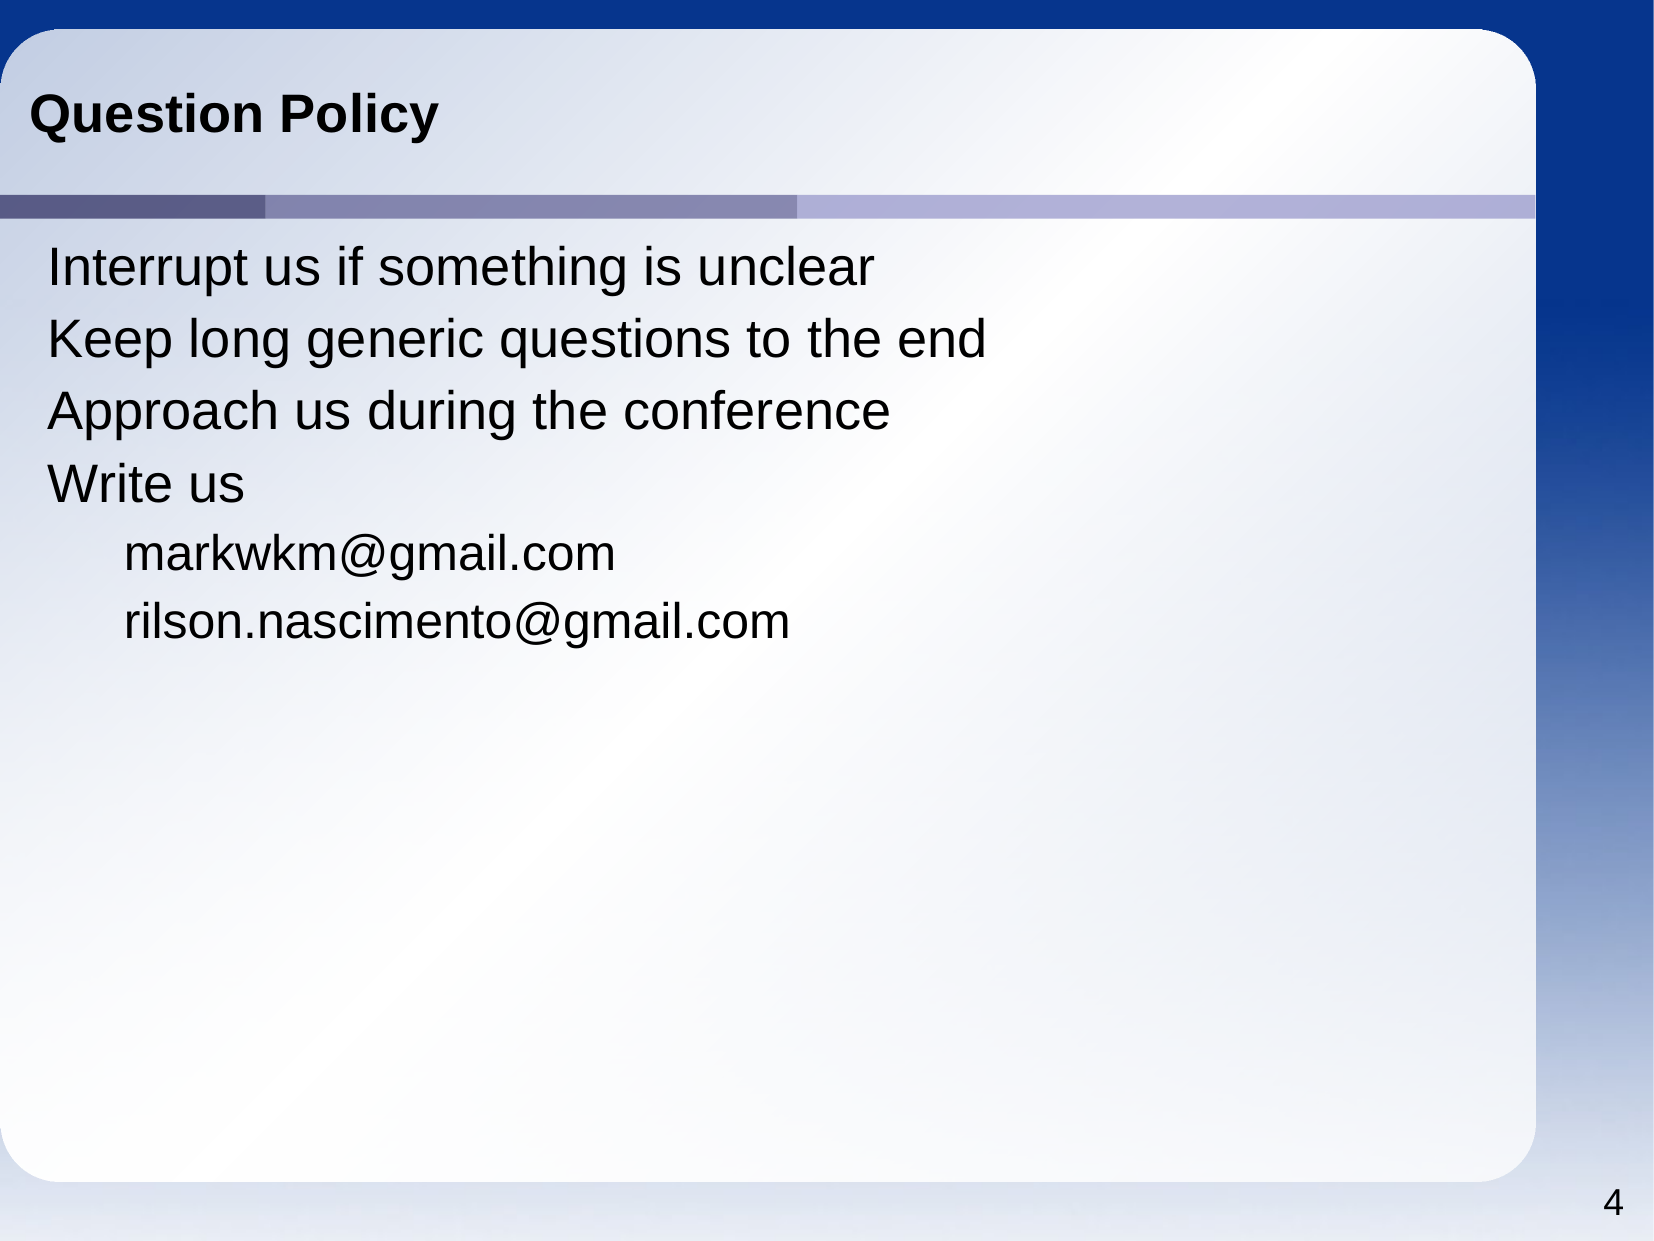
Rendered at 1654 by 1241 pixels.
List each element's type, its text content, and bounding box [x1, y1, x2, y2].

list Interrupt us if something is unclear Keep long generic questions to the end Approach us during the conference Write us markwkm@gmail.com rilson.nascimento@gmail.com [29, 236, 1506, 1152]
title Question Policy [29, 49, 1506, 178]
picture [0, 0, 1654, 1241]
